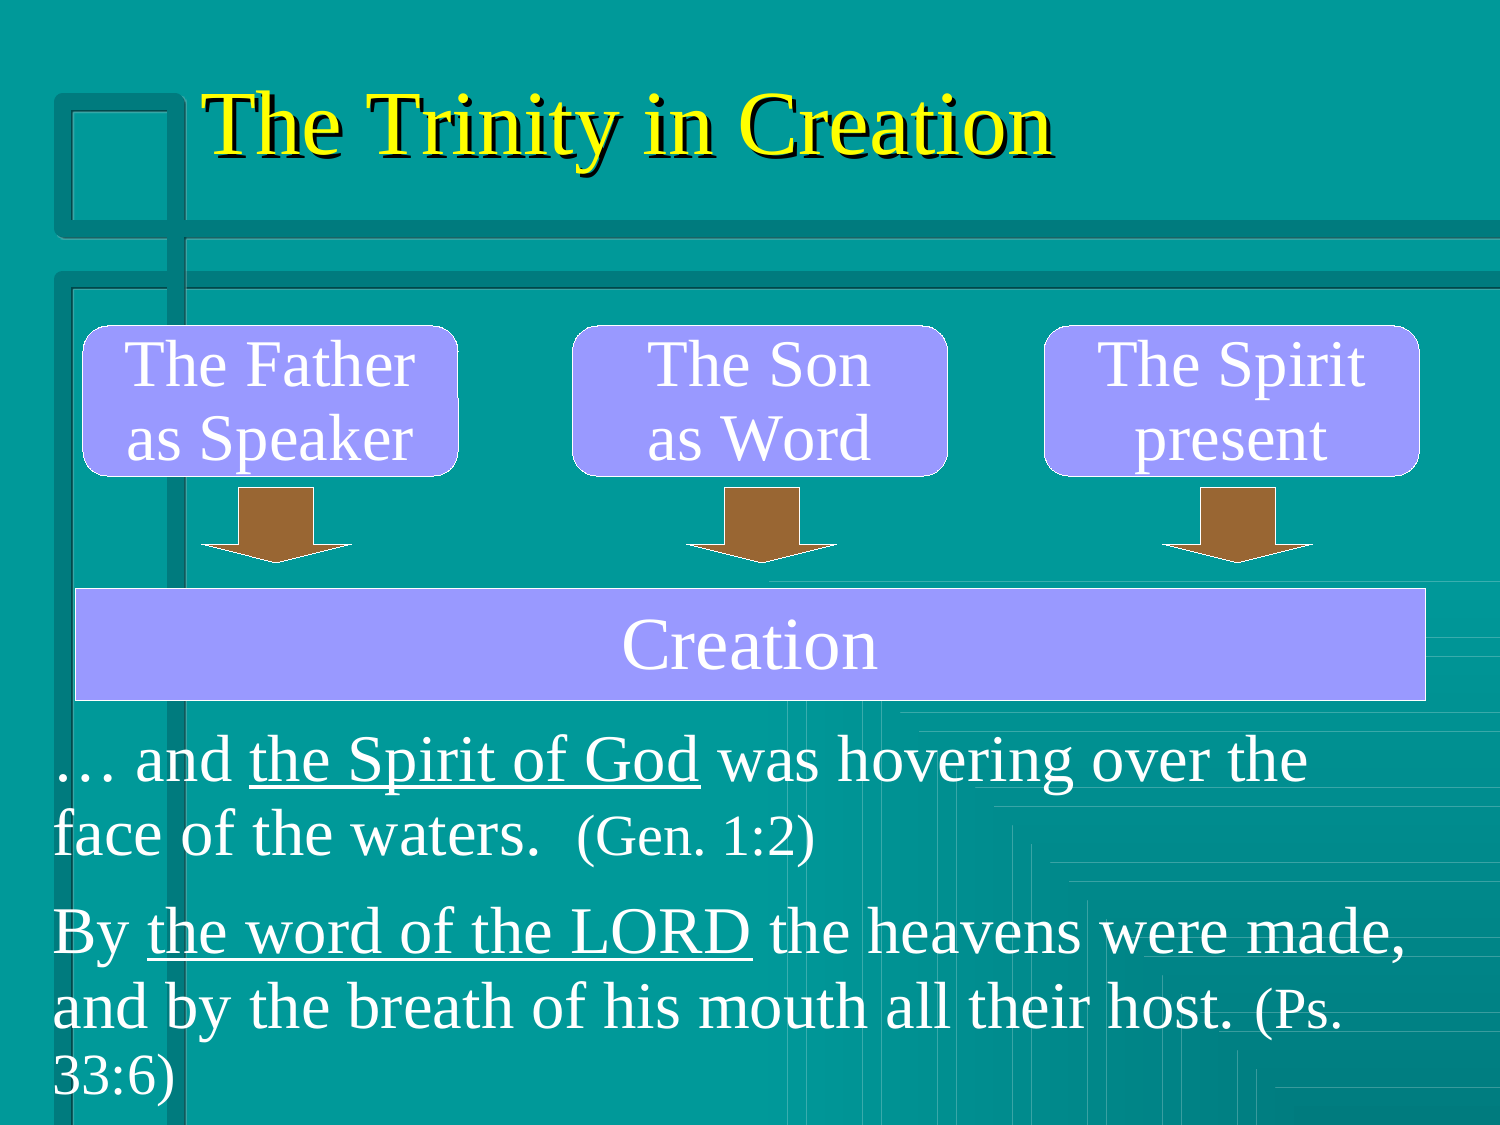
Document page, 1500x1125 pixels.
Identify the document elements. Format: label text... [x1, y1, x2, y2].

text_box The Father as Speaker [82, 325, 459, 477]
text_box … and the Spirit of God was hovering over the face of the waters. (Gen. 1:2) [37, 714, 1426, 878]
text_box [1162, 487, 1313, 563]
text_box The Son as Word [572, 325, 948, 477]
text_box By the word of the LORD the heavens were made, and by the breath of his mouth all their host. (Ps. 33:6) [37, 887, 1426, 1115]
text_box [686, 487, 837, 563]
text_box [201, 487, 352, 563]
title The Trinity in Creation [187, 63, 1463, 237]
text_box Creation [75, 588, 1426, 701]
text_box The Spirit present [1044, 325, 1420, 477]
